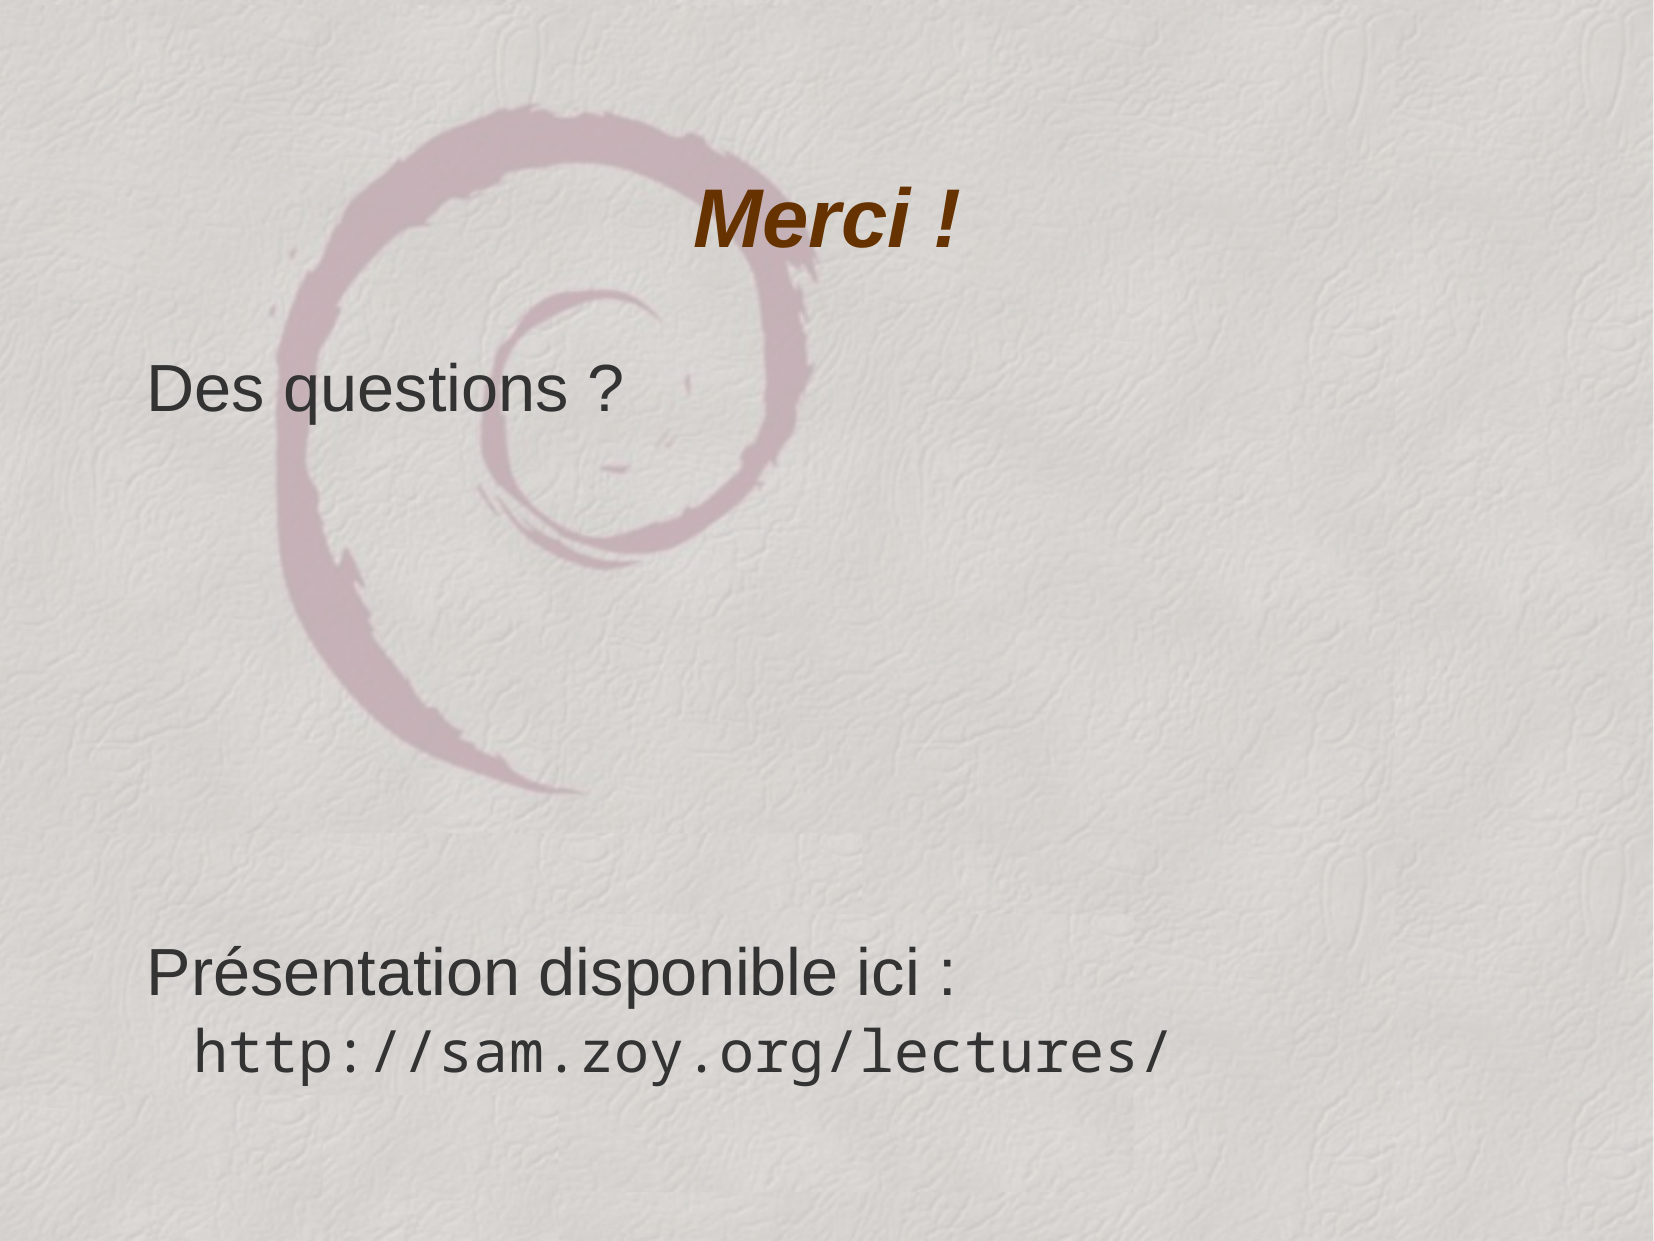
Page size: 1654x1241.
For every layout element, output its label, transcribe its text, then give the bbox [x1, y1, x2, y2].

title Merci ! [121, 114, 1534, 322]
picture [0, 0, 1654, 1241]
list Présentation disponible ici : http://sam.zoy.org/lectures/ [134, 935, 1516, 1081]
list Des questions ? [134, 350, 1516, 480]
